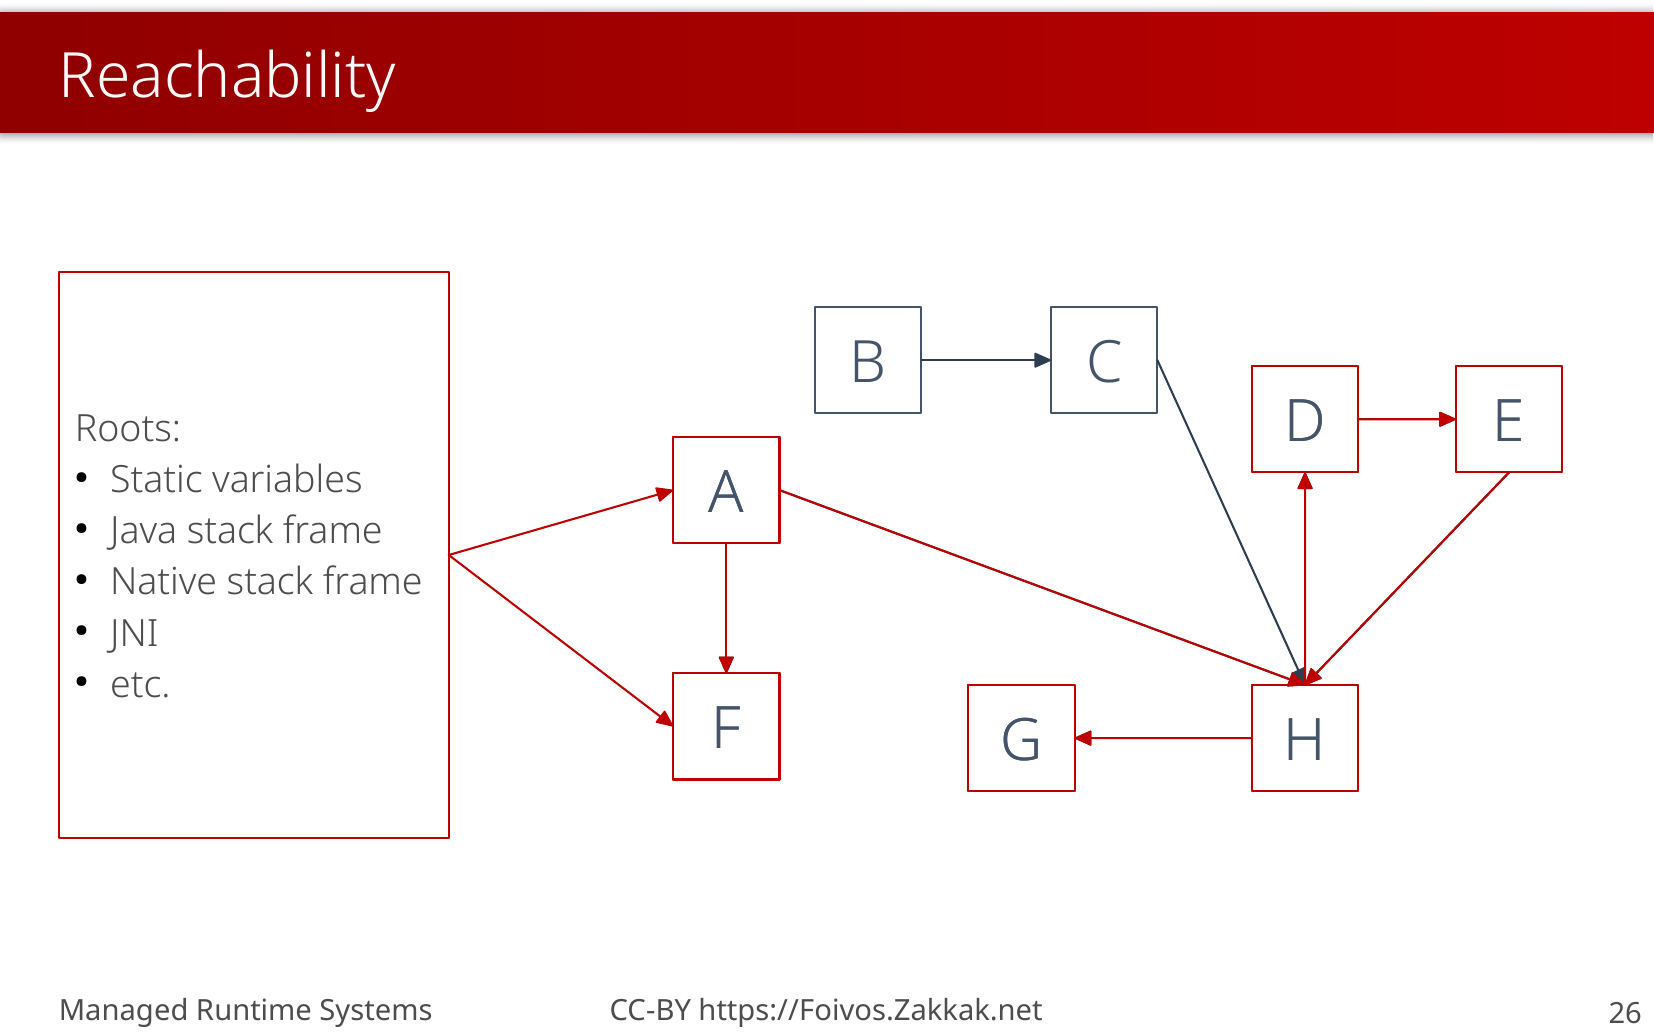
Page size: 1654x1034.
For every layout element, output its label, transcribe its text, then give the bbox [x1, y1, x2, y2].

text_box F [673, 673, 780, 780]
title Reachability [58, 7, 1329, 139]
text_box A [673, 436, 780, 544]
text_box Roots: Static variables Java stack frame Native stack frame JNI etc. [58, 271, 449, 839]
text_box E [1455, 366, 1563, 473]
text_box D [1251, 366, 1359, 473]
text_box H [1251, 684, 1359, 792]
text_box B [814, 307, 922, 414]
text_box G [968, 684, 1075, 792]
text_box C [1051, 307, 1158, 414]
